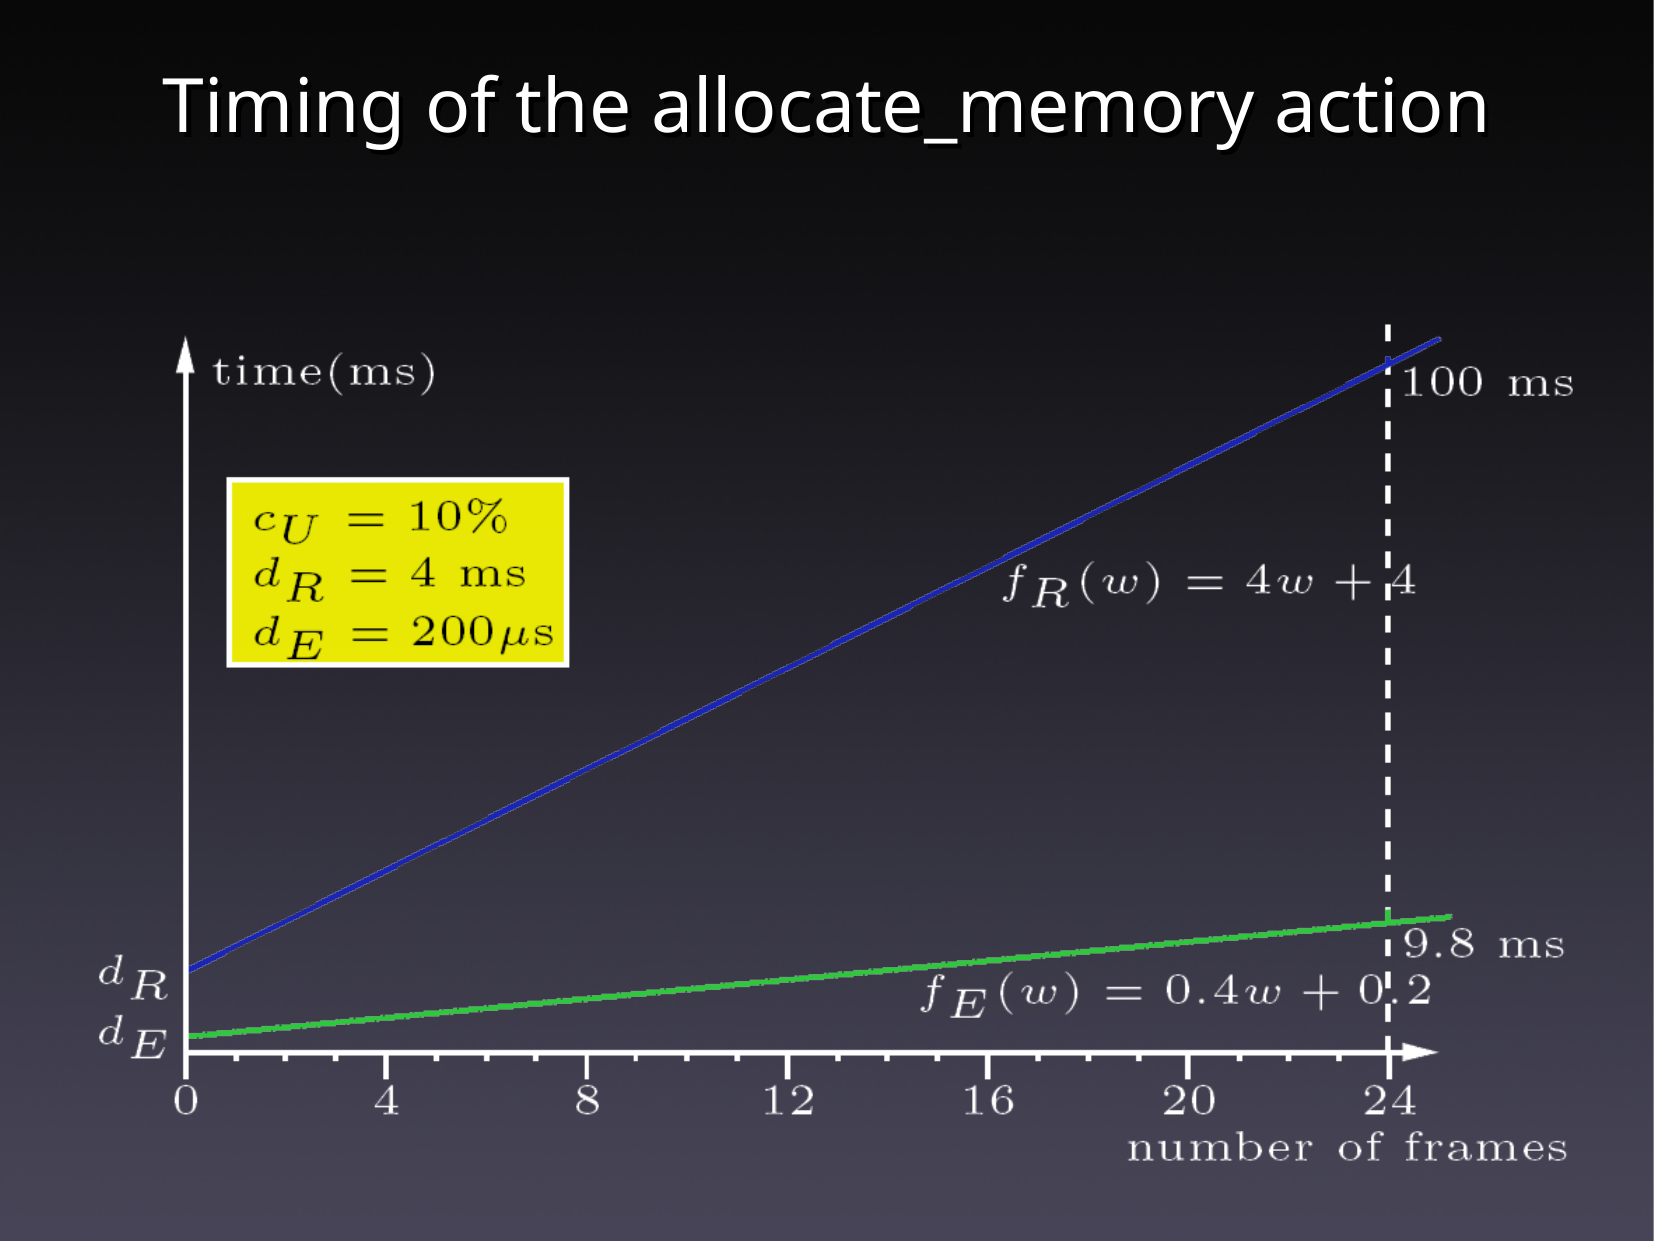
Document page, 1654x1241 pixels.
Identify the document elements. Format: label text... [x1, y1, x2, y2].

title Timing of the allocate_memory action [94, 0, 1560, 208]
picture [0, 0, 1654, 1241]
